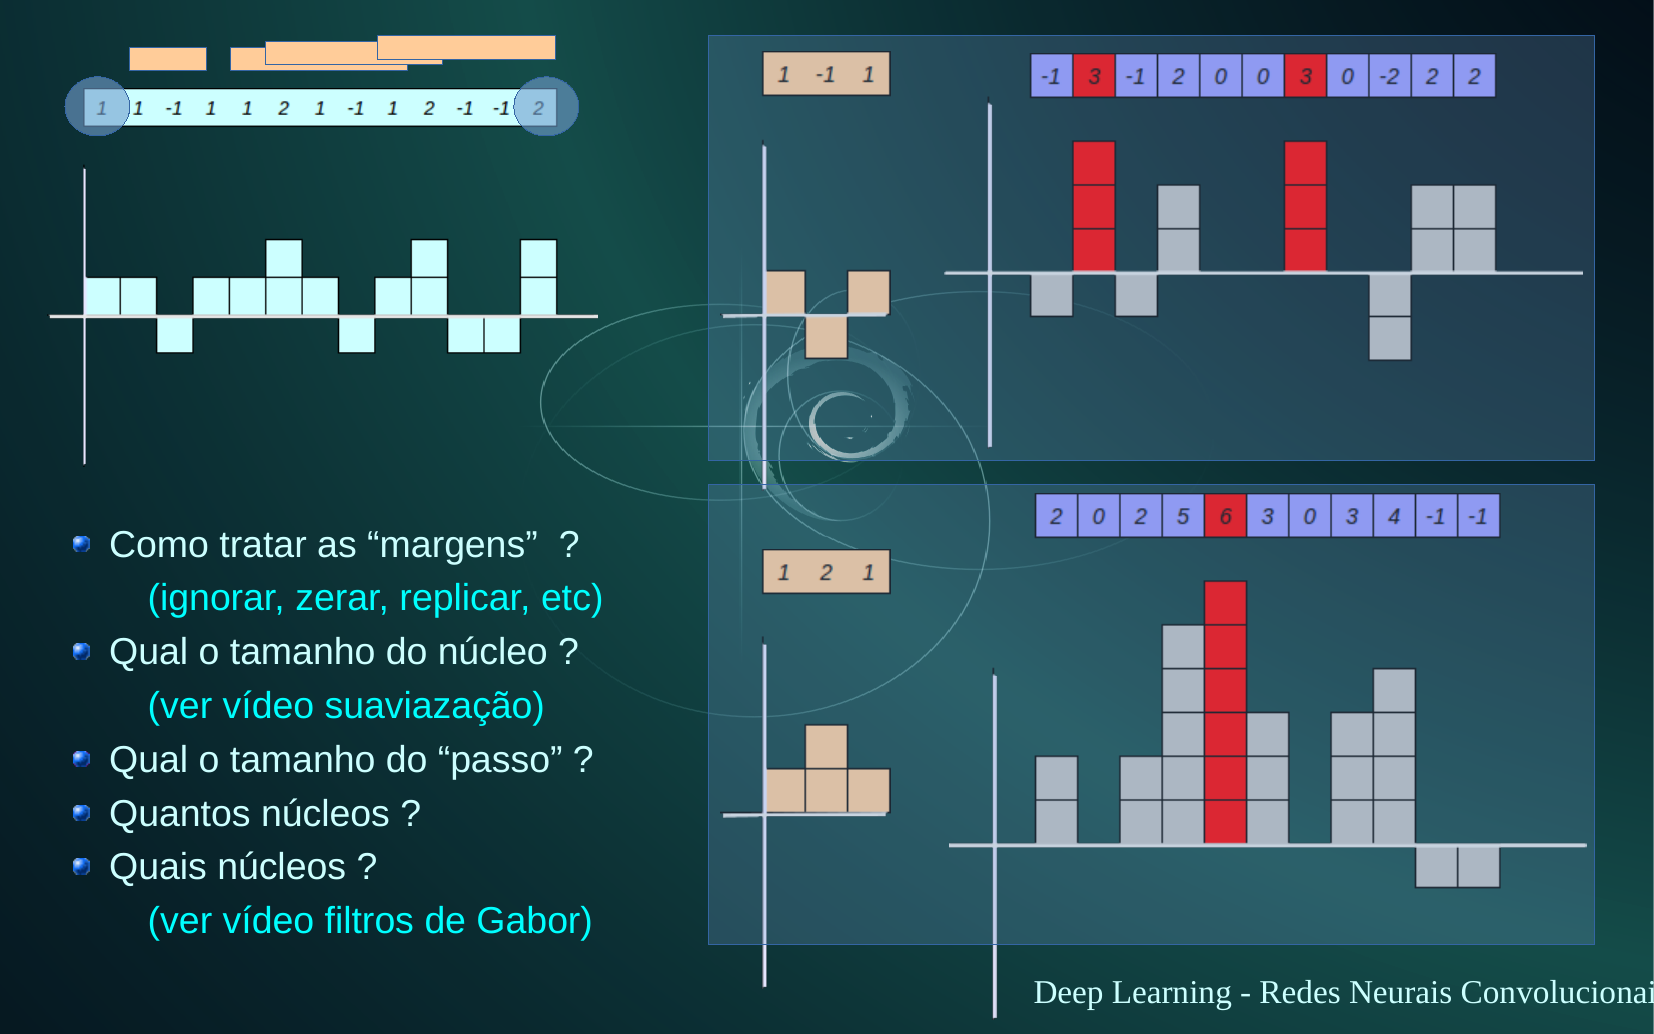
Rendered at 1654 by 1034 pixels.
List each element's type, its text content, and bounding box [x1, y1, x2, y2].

text_box [513, 76, 579, 136]
text_box [230, 35, 556, 71]
text_box [129, 47, 207, 71]
picture [0, 0, 1654, 1034]
text_box [708, 484, 1595, 945]
text_box [64, 76, 130, 136]
text_box Como tratar as “margens” ? (ignorar, zerar, replicar, etc) Qual o tamanho do núcleo ? (ver vídeo suaviazação) Qual o tamanho do “passo” ? Quantos núcleos ? Quais núcleos ? (ver vídeo filtros de Gabor) [59, 484, 638, 981]
text_box [708, 35, 1595, 461]
